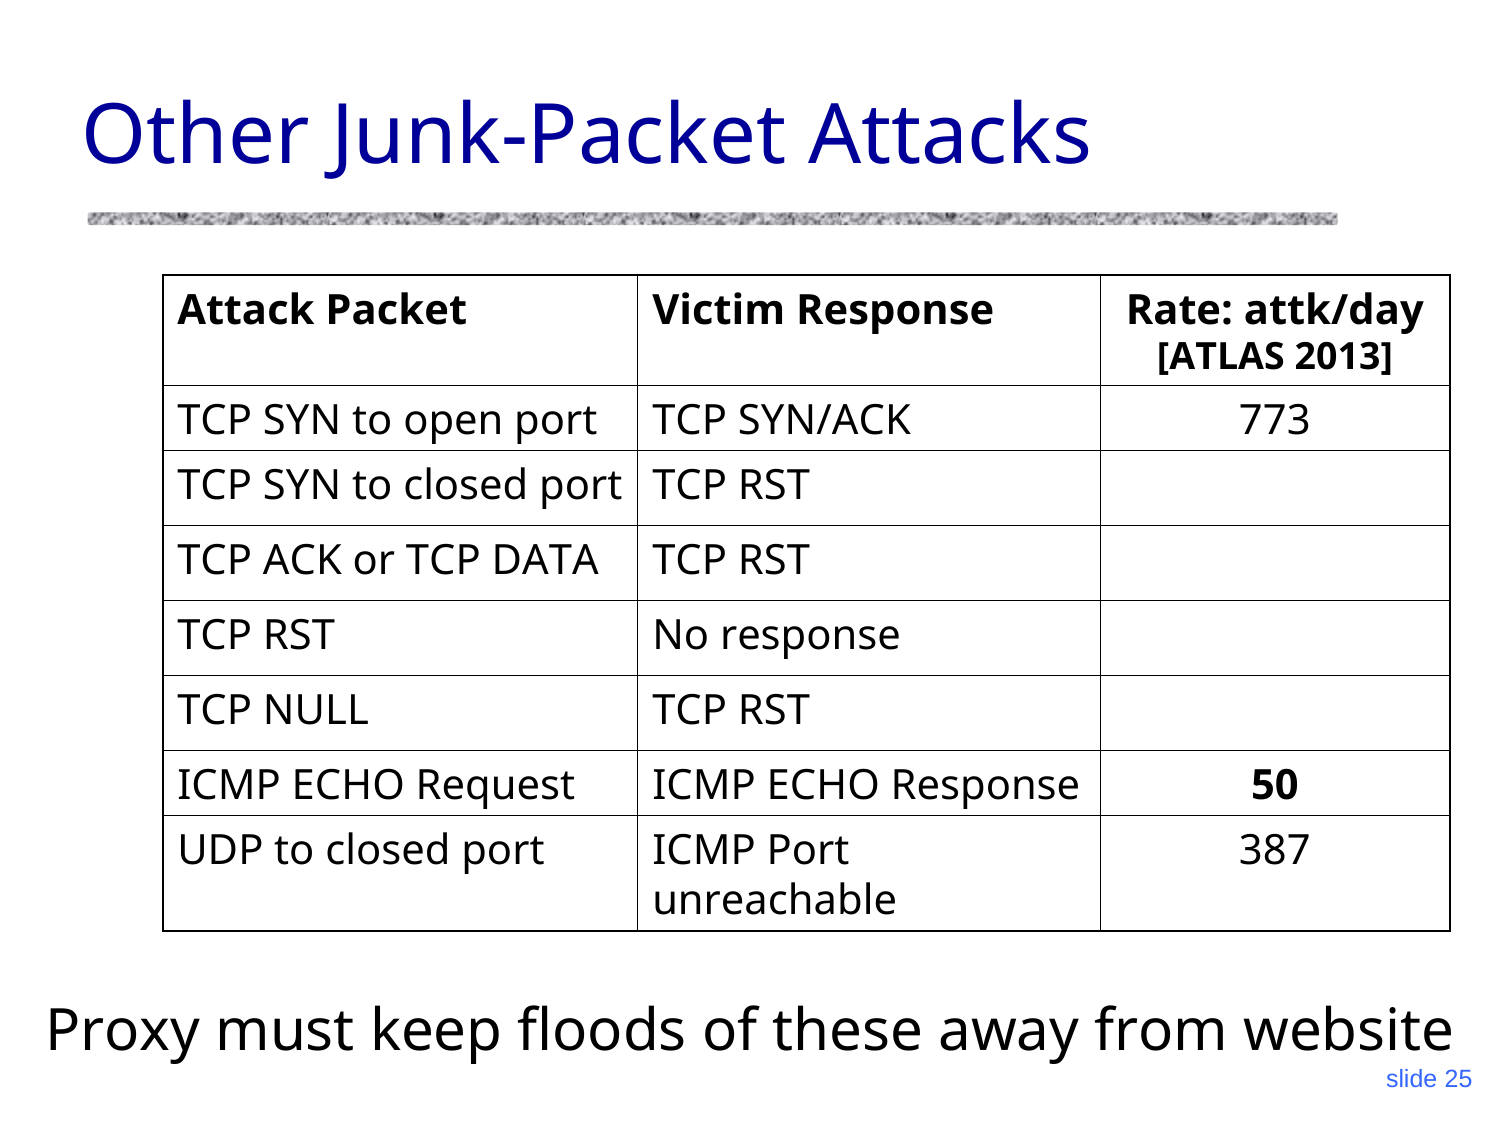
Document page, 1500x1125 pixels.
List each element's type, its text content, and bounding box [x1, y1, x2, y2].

table_cell TCP SYN to open port [164, 386, 637, 450]
table_cell UDP to closed port [164, 816, 637, 930]
table_cell ICMP Port unreachable [638, 816, 1100, 930]
list Proxy must keep floods of these away from website [24, 212, 1476, 1075]
table_cell [1101, 676, 1449, 750]
table_cell TCP ACK or TCP DATA [164, 526, 637, 600]
text_box slide <number> [1174, 1025, 1488, 1101]
title Other Junk-Packet Attacks [66, 37, 1342, 188]
table_cell ICMP ECHO Response [638, 751, 1100, 815]
table_header Attack Packet [164, 276, 637, 385]
table_cell [1101, 601, 1449, 675]
table_cell TCP RST [164, 601, 637, 675]
table_cell ICMP ECHO Request [164, 751, 637, 815]
table_cell TCP SYN to closed port [164, 451, 637, 525]
table_header Rate: attk/day [ATLAS 2013] [1101, 276, 1449, 385]
table_cell TCP RST [638, 526, 1100, 600]
table_cell 387 [1101, 816, 1449, 930]
table_cell No response [638, 601, 1100, 675]
table_cell TCP RST [638, 451, 1100, 525]
table_cell TCP SYN/ACK [638, 386, 1100, 450]
table_cell TCP RST [638, 676, 1100, 750]
table_header Victim Response [638, 276, 1100, 385]
table_cell 773 [1101, 386, 1449, 450]
table_cell 50 [1101, 751, 1449, 815]
table_cell [1101, 451, 1449, 525]
table_cell [1101, 526, 1449, 600]
table_cell TCP NULL [164, 676, 637, 750]
